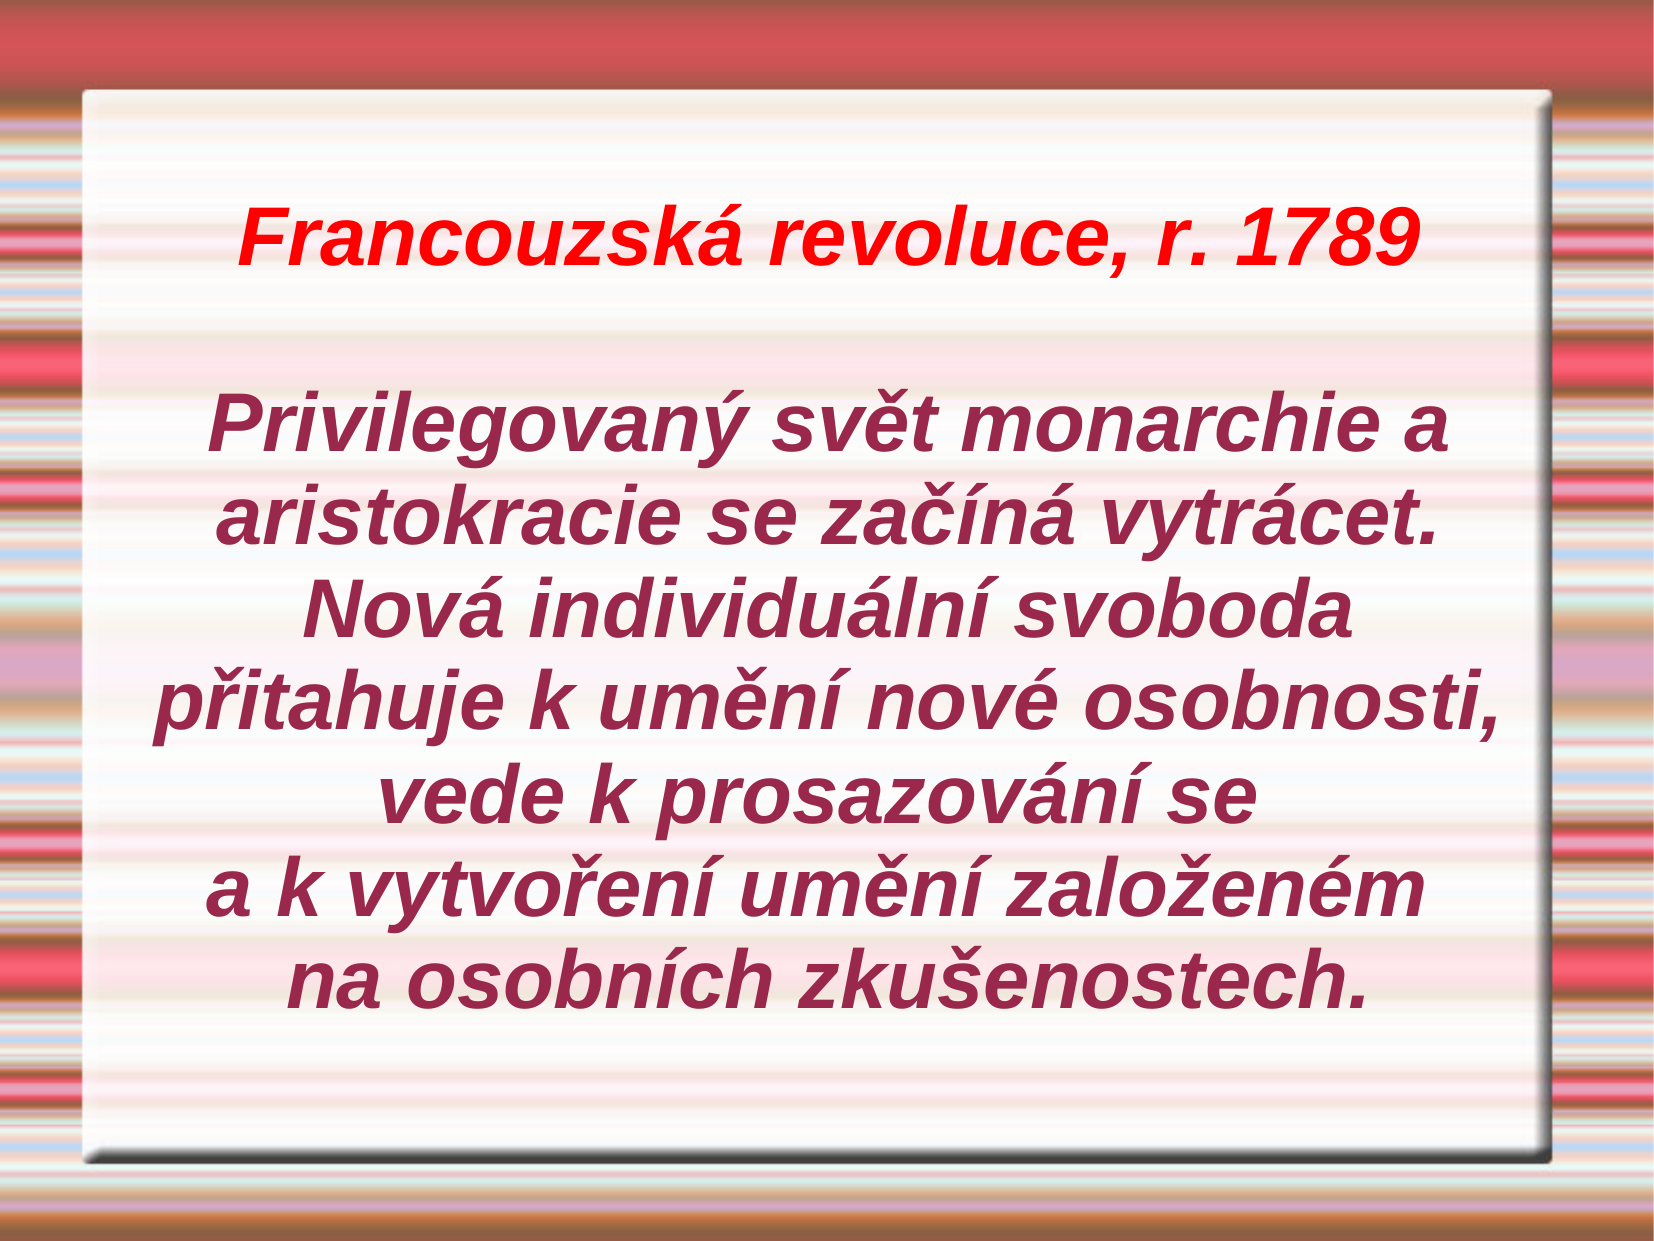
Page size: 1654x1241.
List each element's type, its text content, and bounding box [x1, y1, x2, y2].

title Francouzská revoluce, r. 1789 Privilegovaný svět monarchie a aristokracie se začíná vytrácet. Nová individuální svoboda přitahuje k umění nové osobnosti, vede k prosazování se a k vytvoření umění založeném na osobních zkušenostech. [123, 96, 1536, 1122]
picture [0, 0, 1654, 1241]
